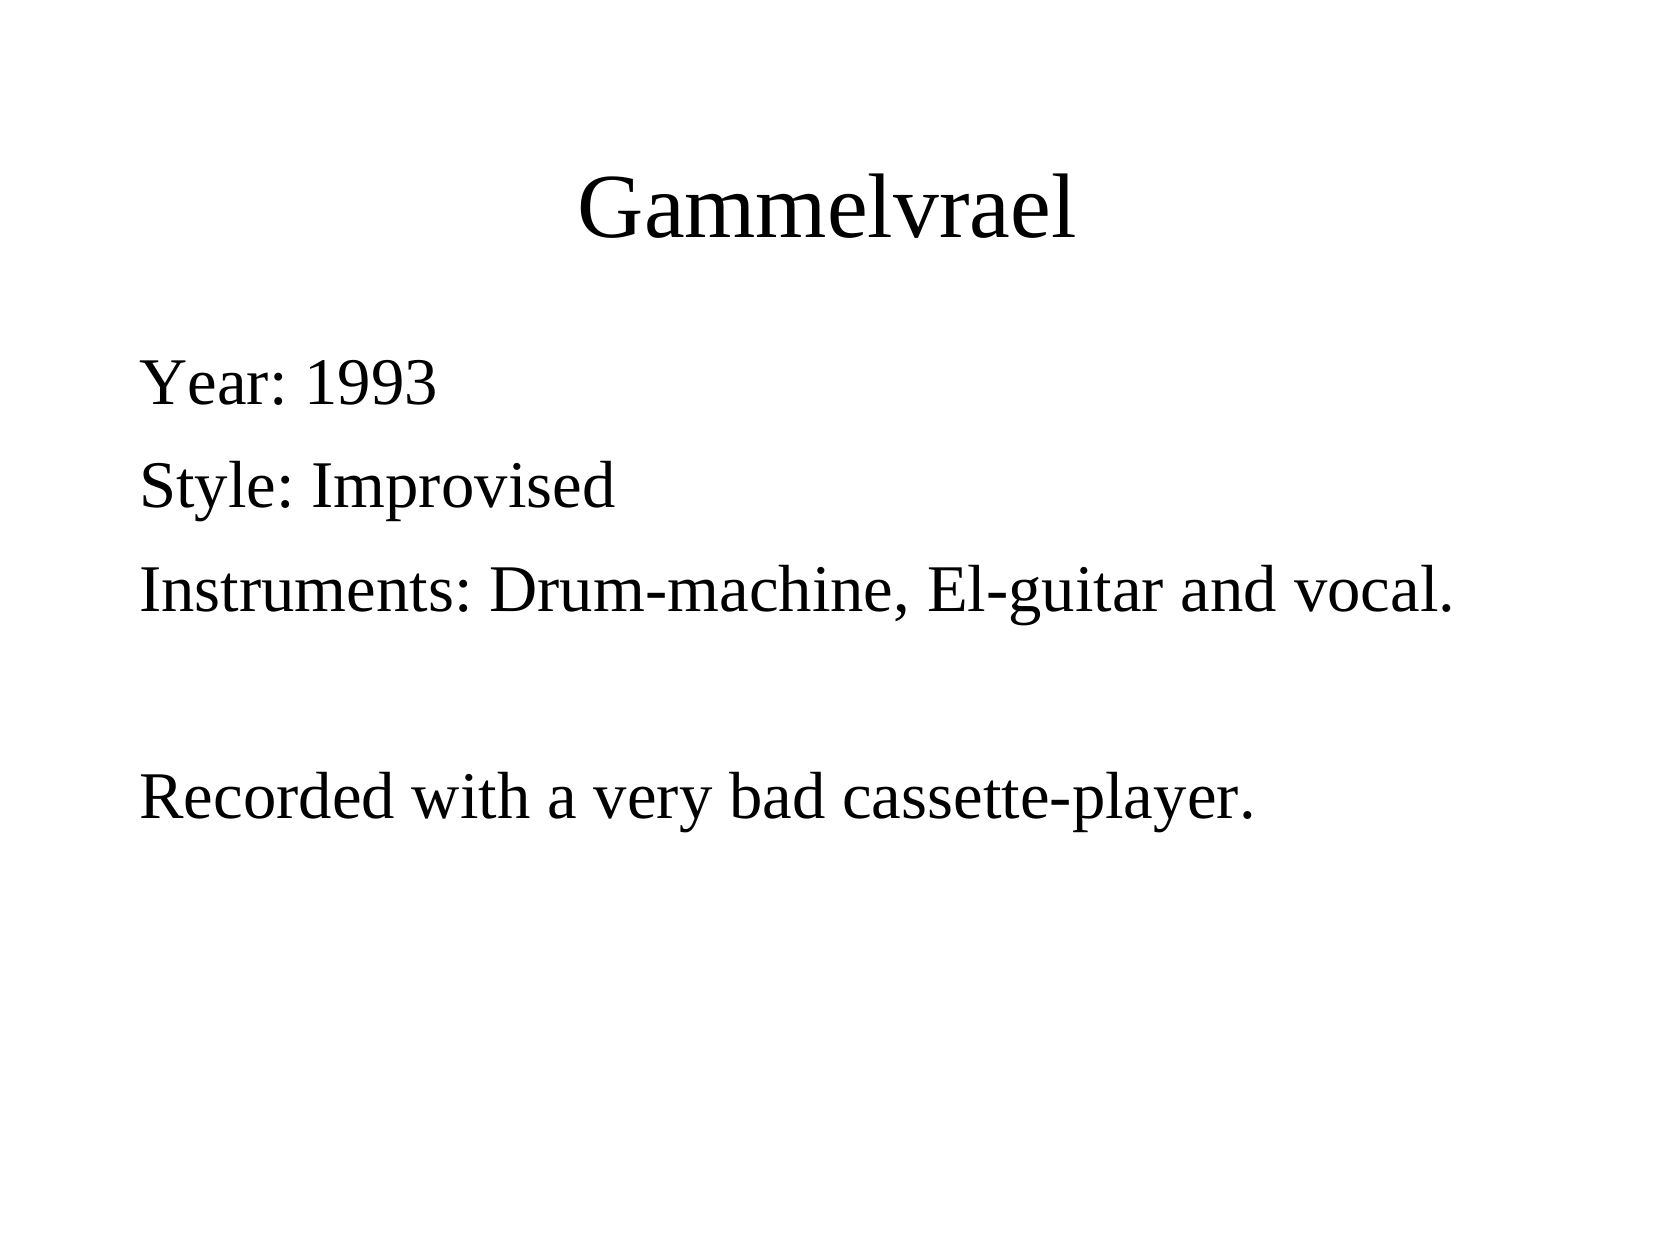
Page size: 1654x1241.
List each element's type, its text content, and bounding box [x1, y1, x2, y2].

title Gammelvrael [121, 102, 1534, 311]
list Year: 1993 Style: Improvised Instruments: Drum-machine, El-guitar and vocal. Recorded with a very bad cassette-player. [121, 344, 1534, 1127]
